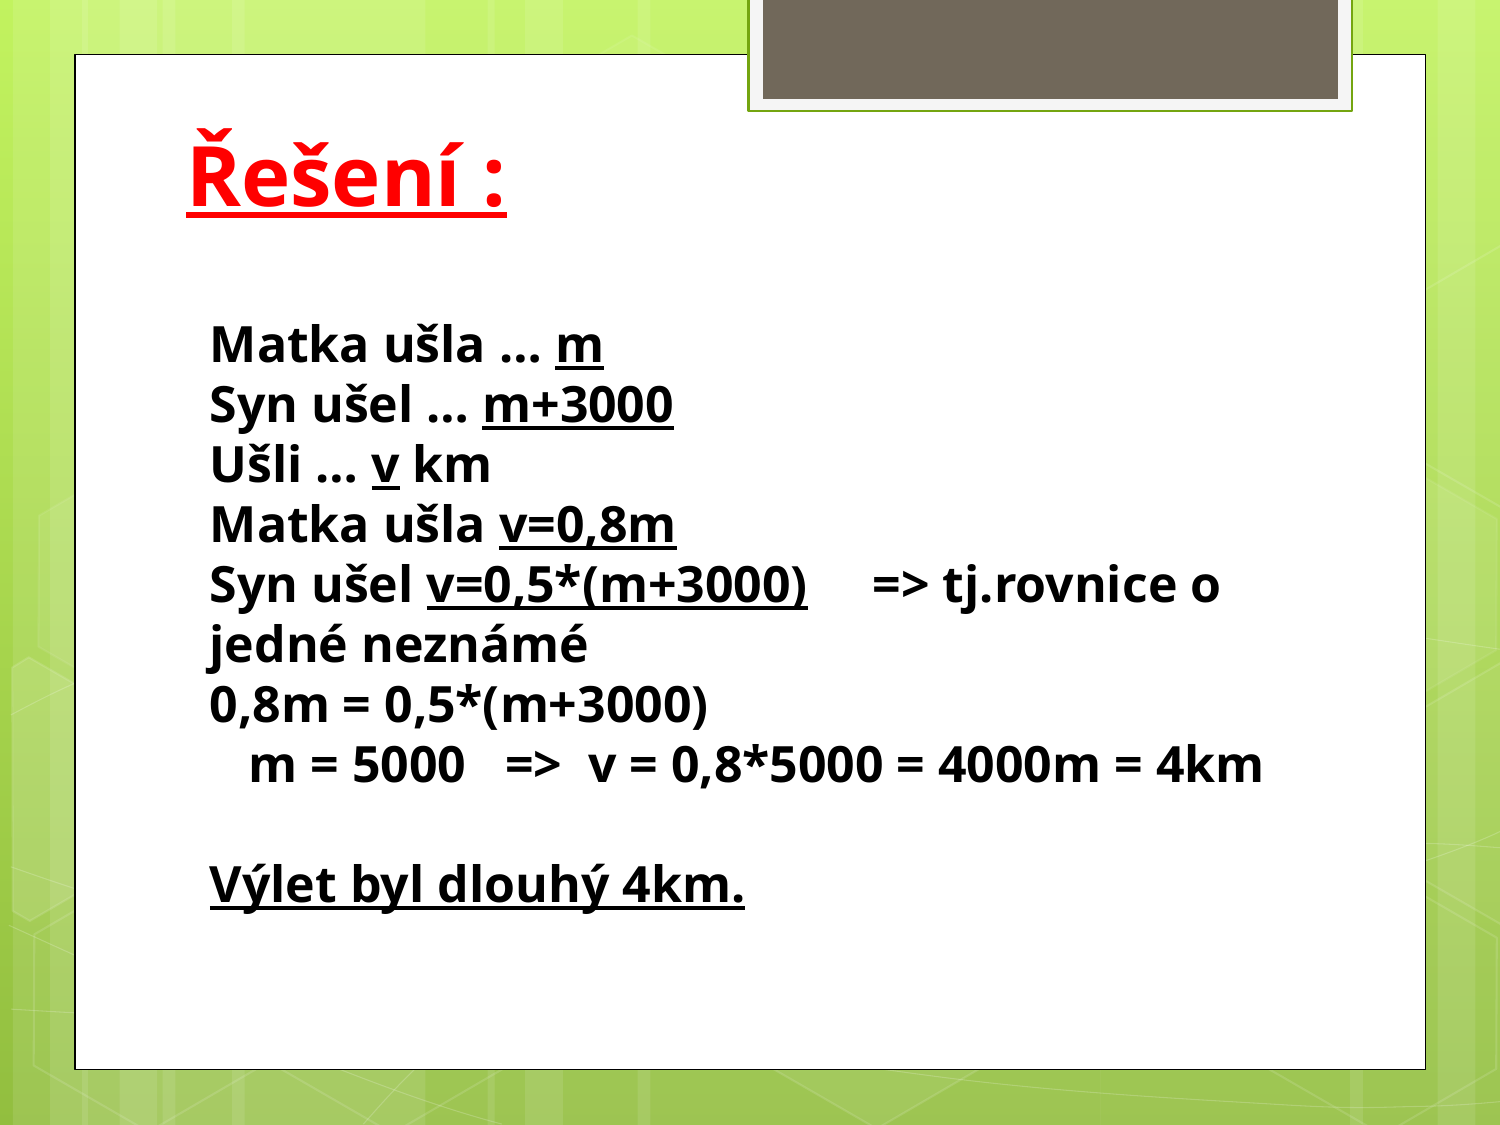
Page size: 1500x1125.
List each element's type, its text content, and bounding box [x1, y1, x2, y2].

title Řešení : [171, 42, 1415, 231]
text_box Matka ušla … m Syn ušel … m+3000 Ušli … v km Matka ušla v=0,8m Syn ušel v=0,5*(m+3000) => tj.rovnice o jedné neznámé 0,8m = 0,5*(m+3000) m = 5000 => v = 0,8*5000 = 4000m = 4km Výlet byl dlouhý 4km. [195, 305, 1293, 980]
